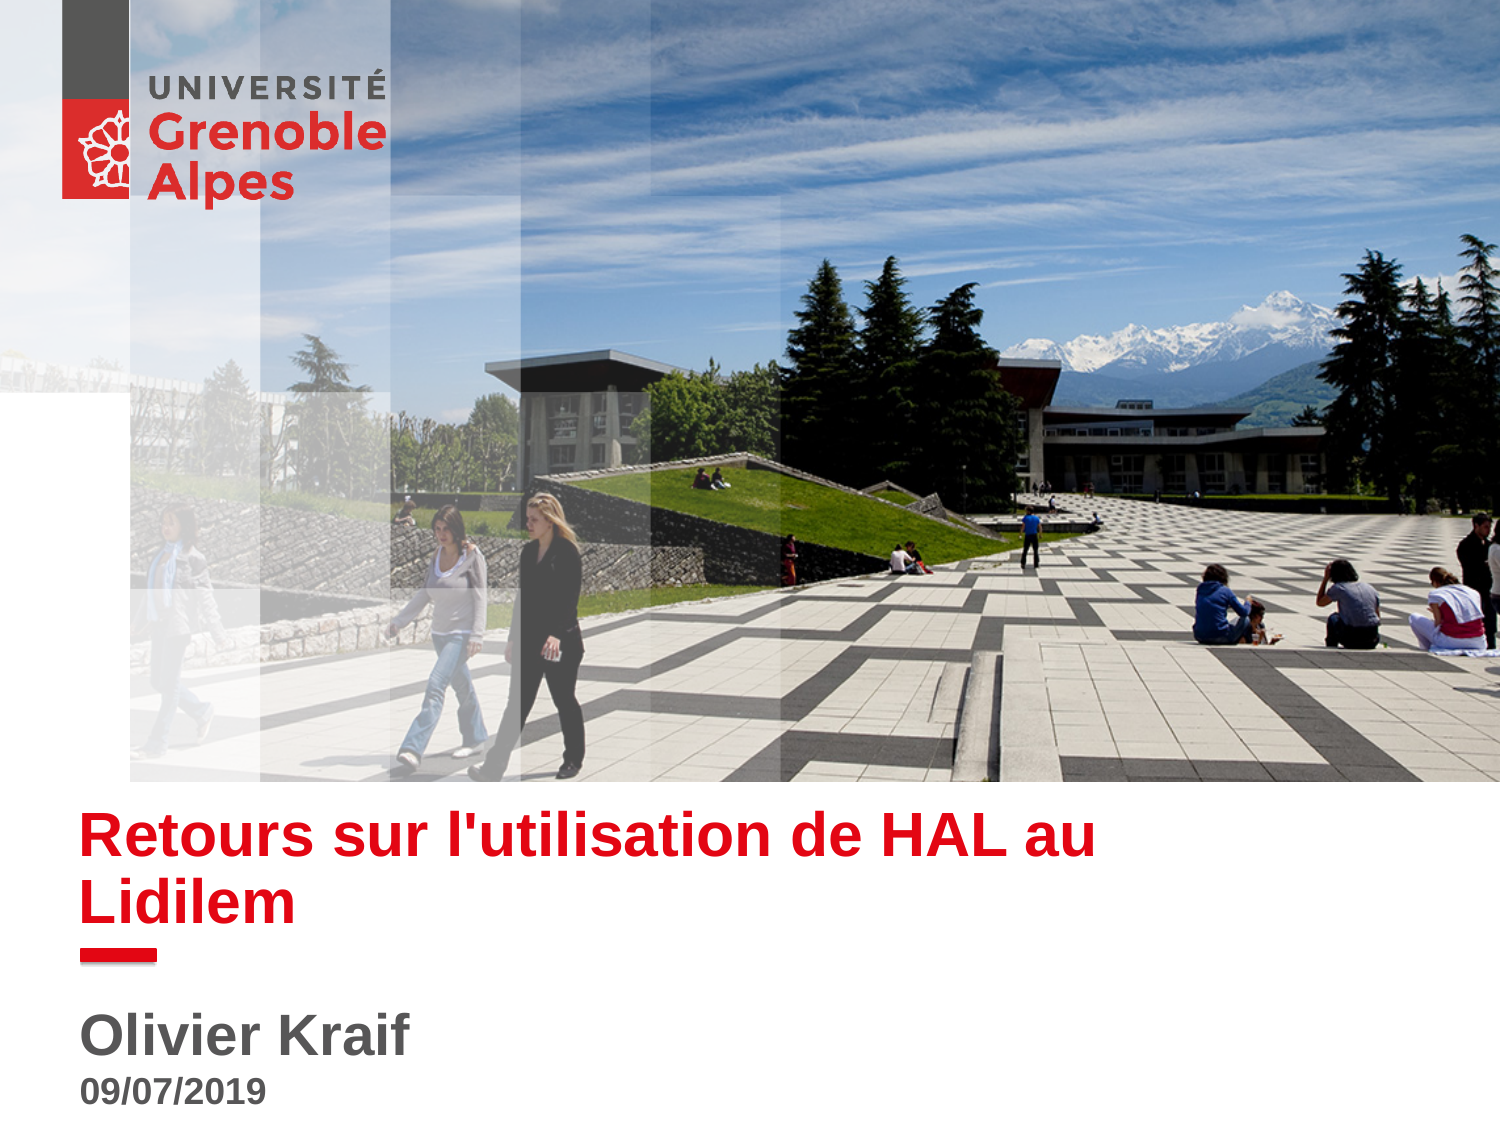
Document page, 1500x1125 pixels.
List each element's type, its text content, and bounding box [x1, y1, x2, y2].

text_box Olivier Kraif 09/07/2019 [64, 989, 741, 1120]
picture [0, 0, 1500, 784]
text_box [81, 949, 157, 962]
text_box Retours sur l'utilisation de HAL au Lidilem [63, 783, 1311, 956]
